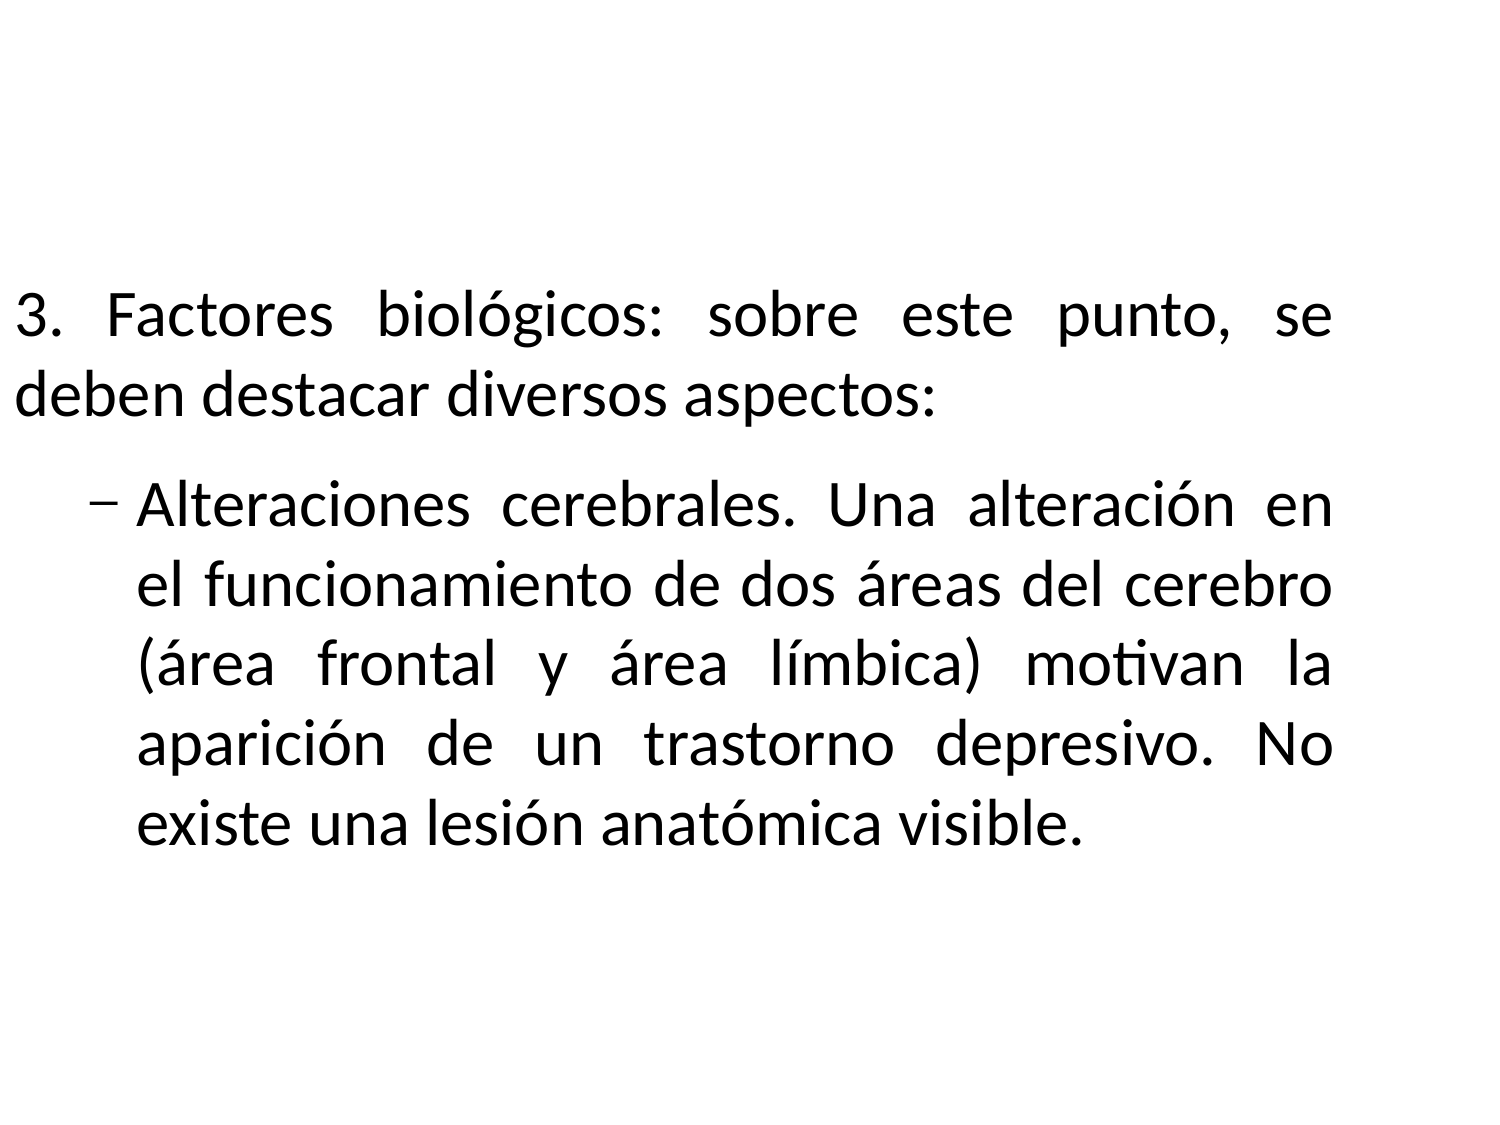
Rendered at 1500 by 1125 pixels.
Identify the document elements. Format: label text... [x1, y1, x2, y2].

list 3. Factores biológicos: sobre este punto, se deben destacar diversos aspectos: Alteraciones cerebrales. Una alteración en el funcionamiento de dos áreas del cerebro (área frontal y área límbica) motivan la aparición de un trastorno depresivo. No existe una lesión anatómica visible. [0, 262, 1350, 1005]
